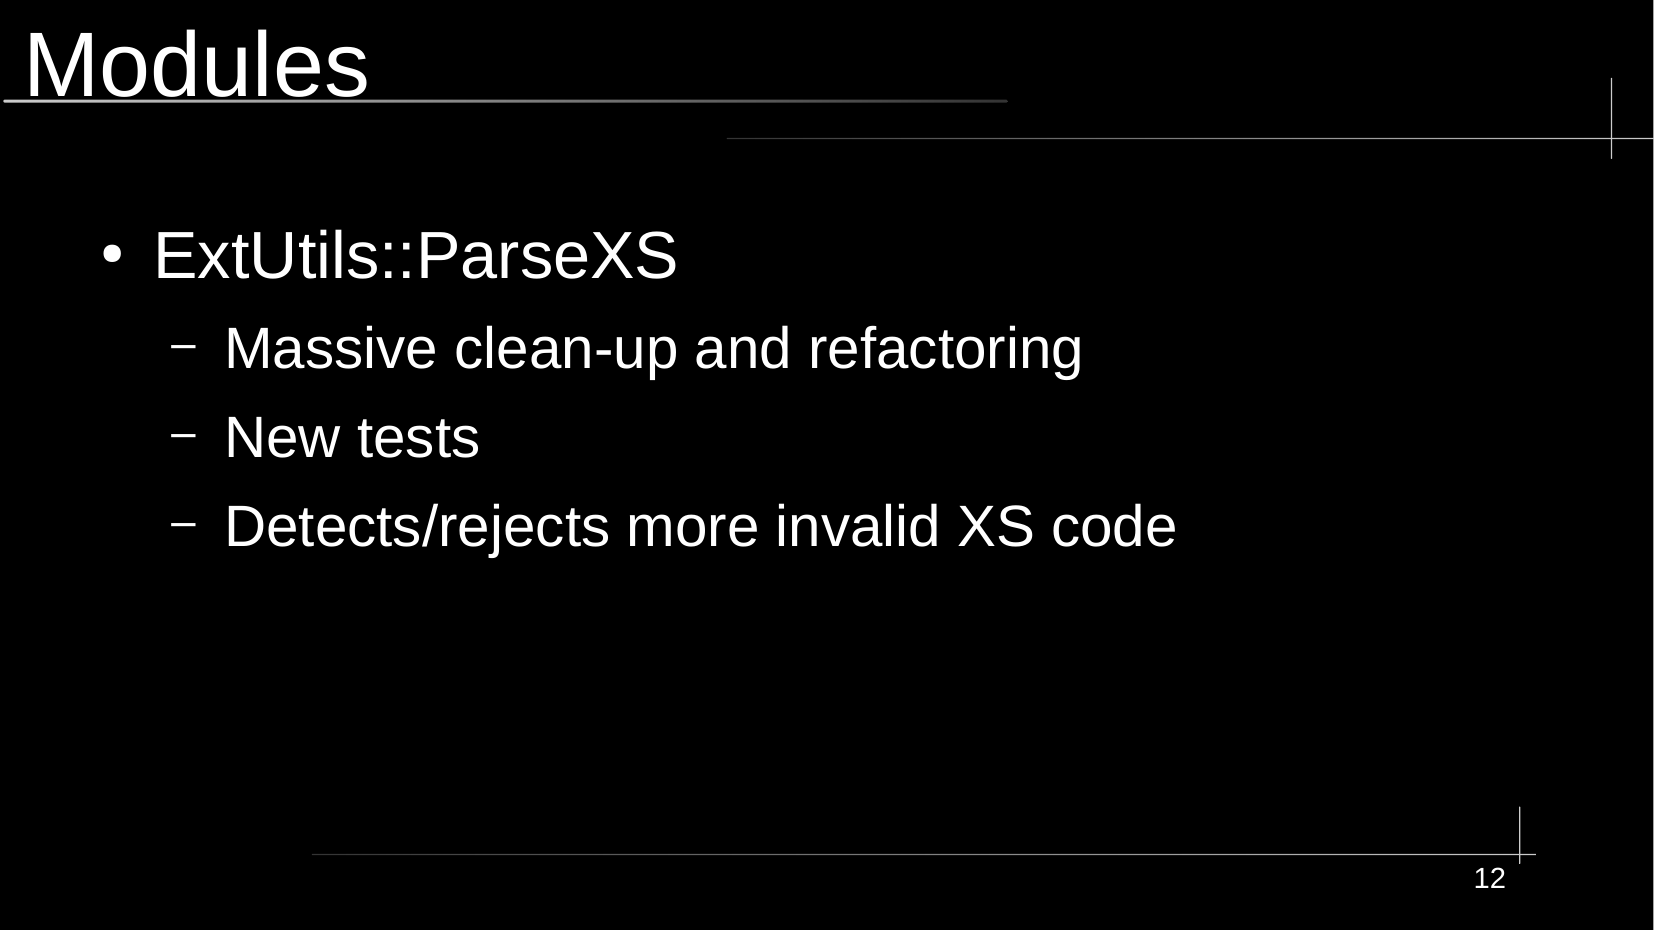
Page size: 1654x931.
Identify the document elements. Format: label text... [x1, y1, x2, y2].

title Modules [23, 11, 1589, 119]
list ExtUtils::ParseXS Massive clean-up and refactoring New tests Detects/rejects more invalid XS code [82, 217, 1571, 758]
